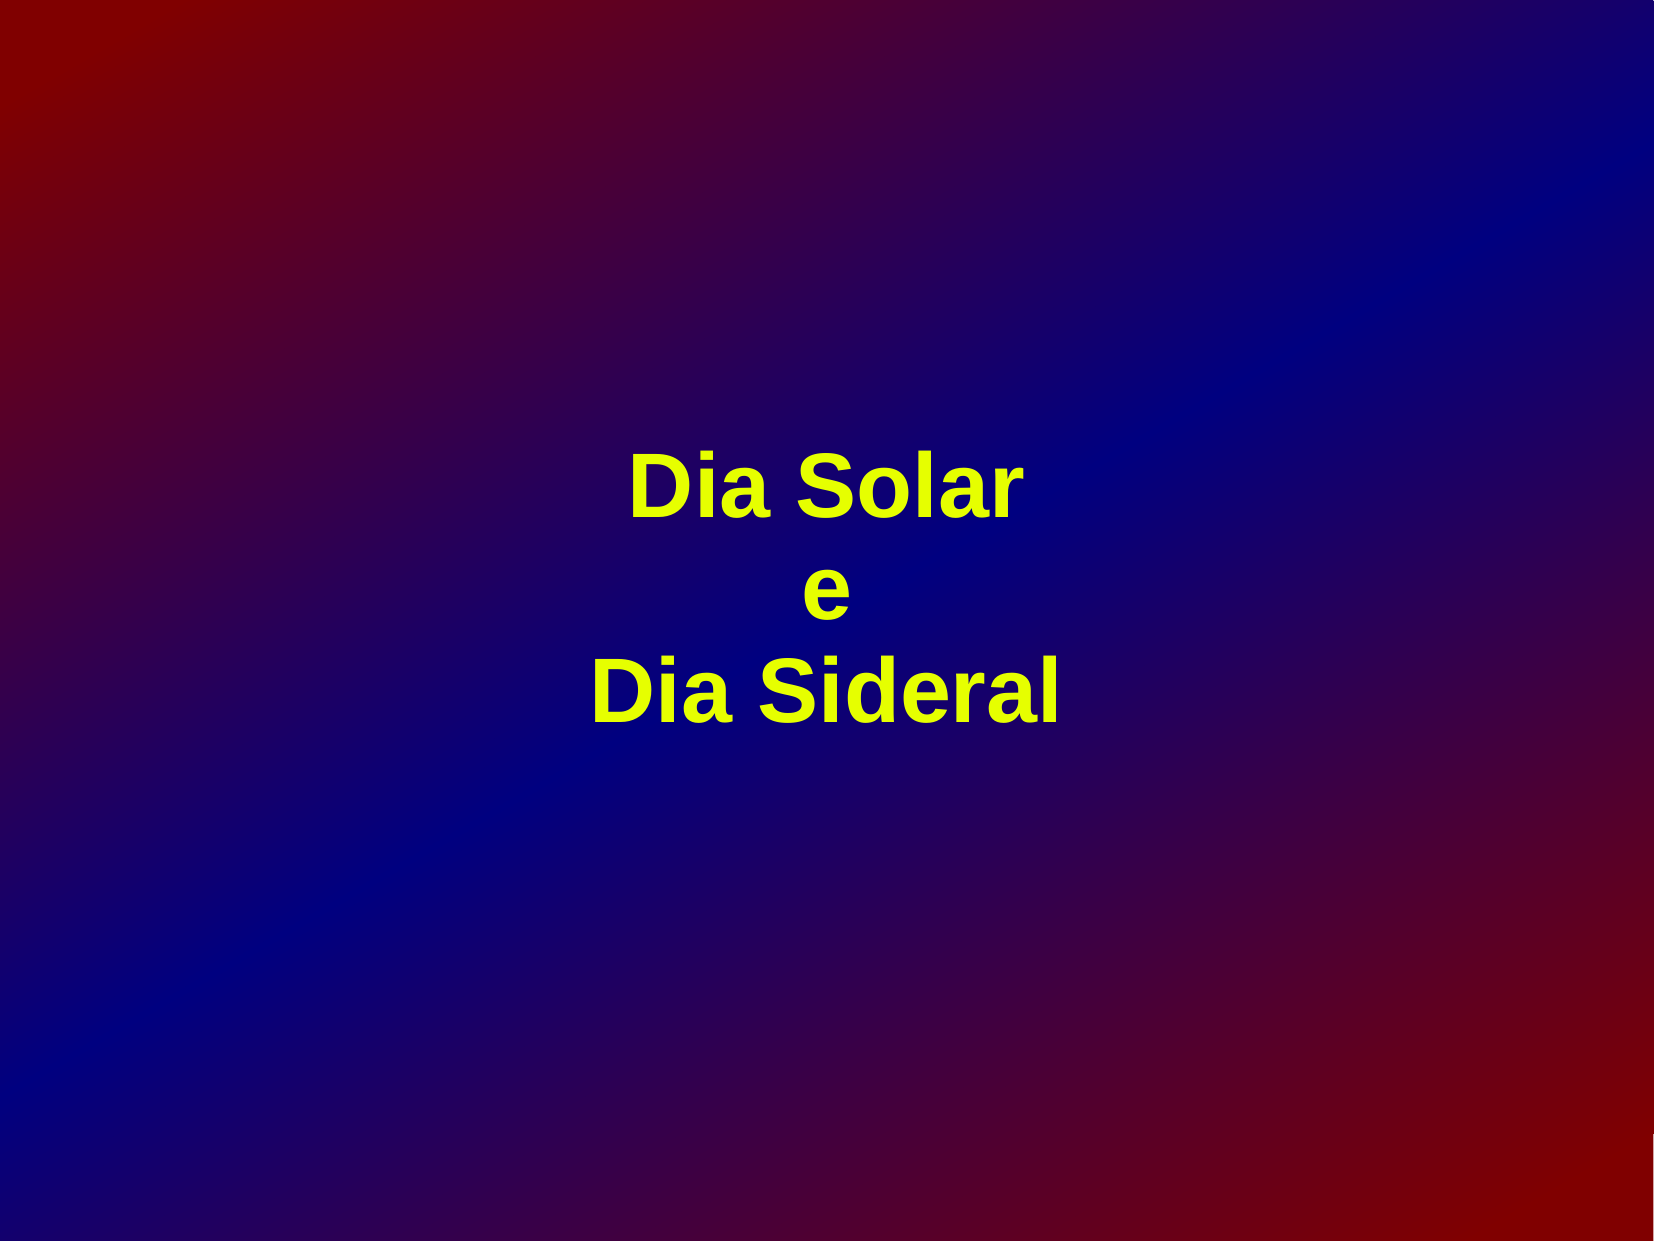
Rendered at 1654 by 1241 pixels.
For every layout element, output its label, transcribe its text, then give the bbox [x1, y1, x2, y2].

subtitle Dia Solar e Dia Sideral [82, 75, 1571, 1102]
